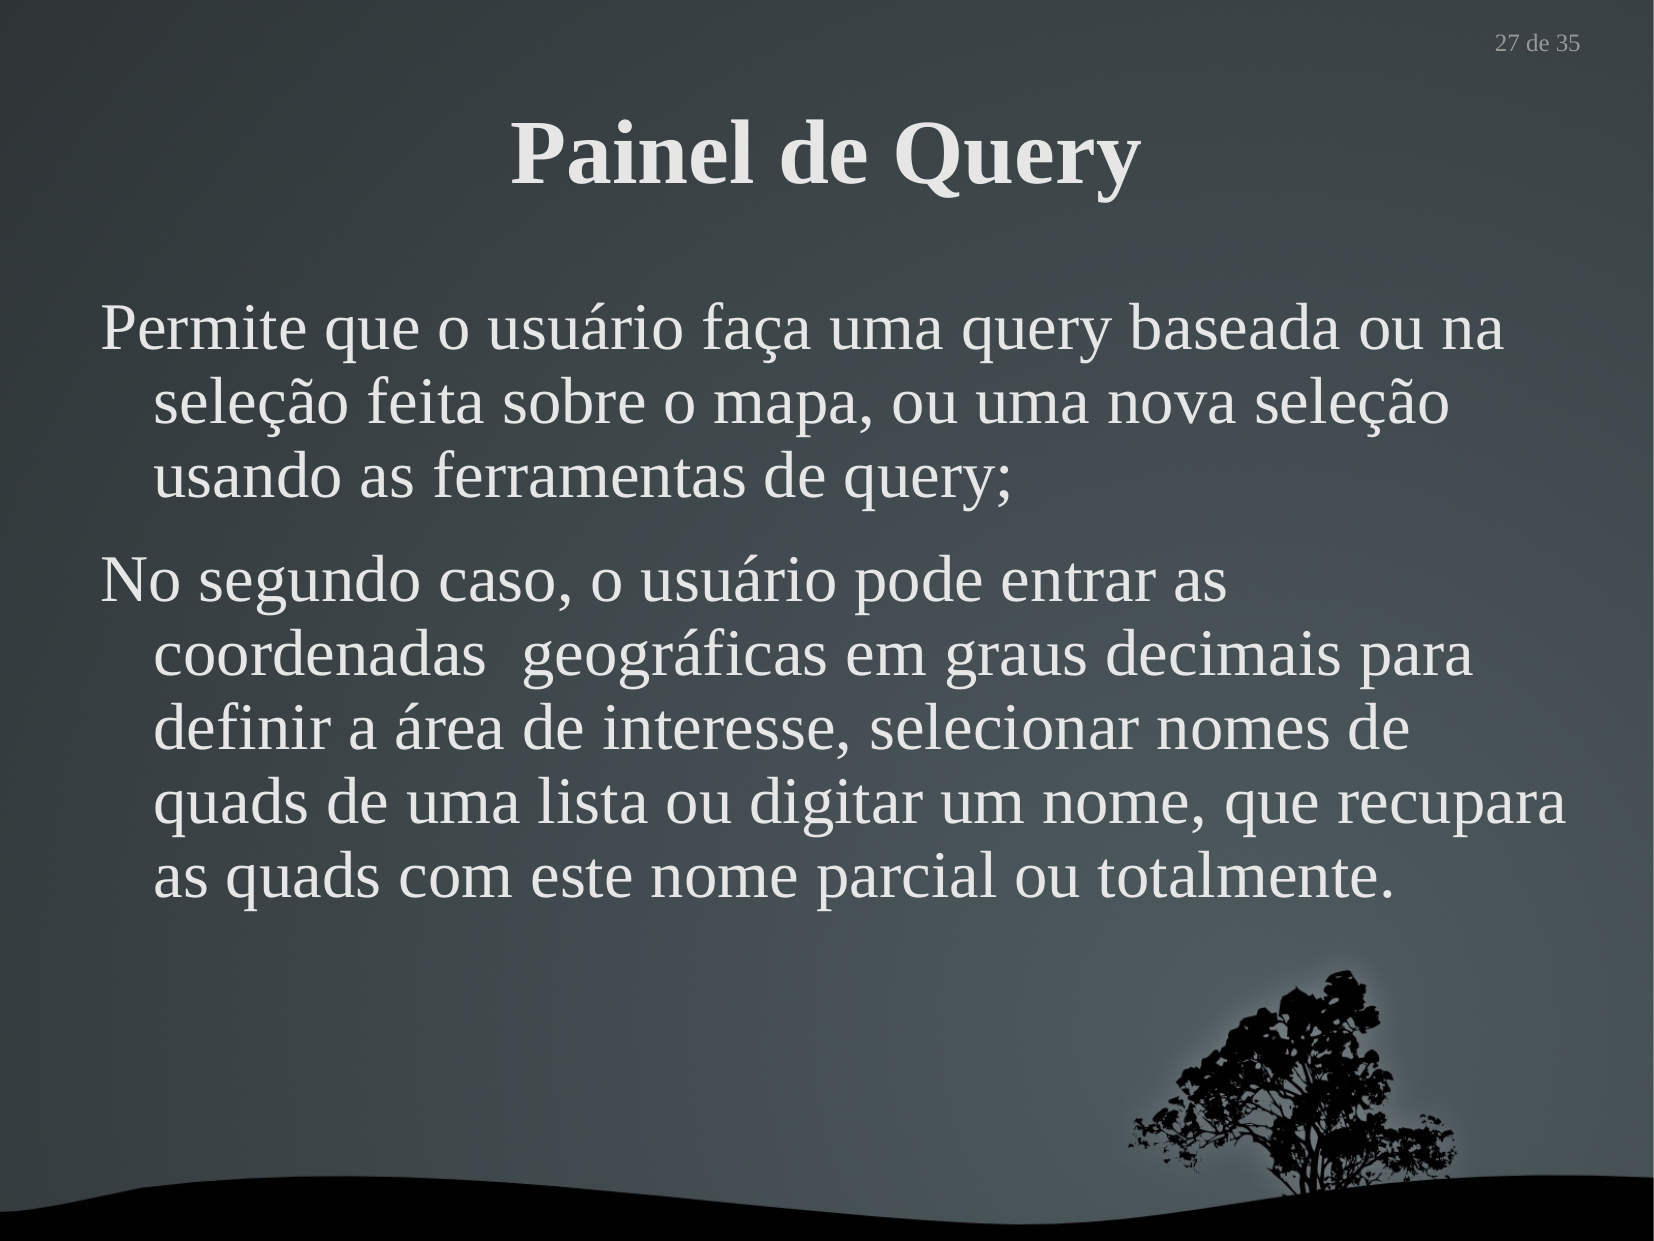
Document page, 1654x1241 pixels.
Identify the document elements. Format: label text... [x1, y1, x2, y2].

picture [0, 0, 1654, 1241]
list Permite que o usuário faça uma query baseada ou na seleção feita sobre o mapa, ou uma nova seleção usando as ferramentas de query; No segundo caso, o usuário pode entrar as coordenadas geográficas em graus decimais para definir a área de interesse, selecionar nomes de quads de uma lista ou digitar um nome, que recupara as quads com este nome parcial ou totalmente. [82, 290, 1571, 1109]
title Painel de Query [82, 49, 1571, 257]
